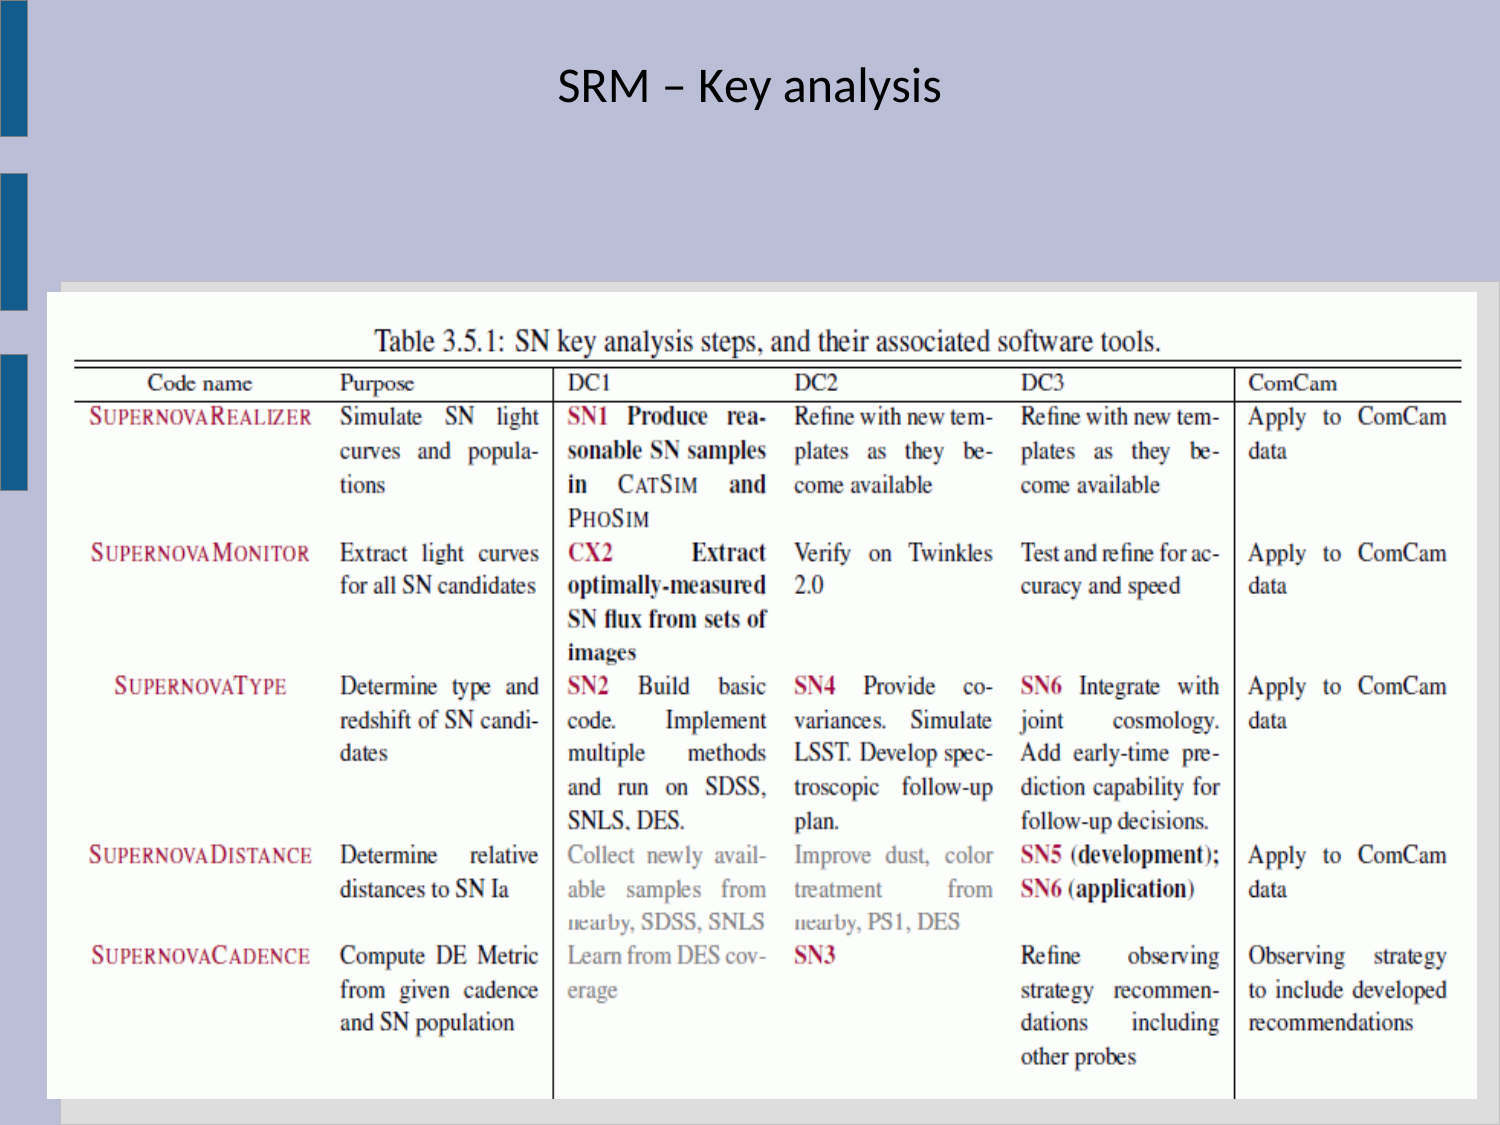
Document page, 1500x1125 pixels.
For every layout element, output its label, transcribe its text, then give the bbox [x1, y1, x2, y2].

picture [47, 292, 1477, 1099]
title SRM – Key analysis [75, 45, 1425, 233]
